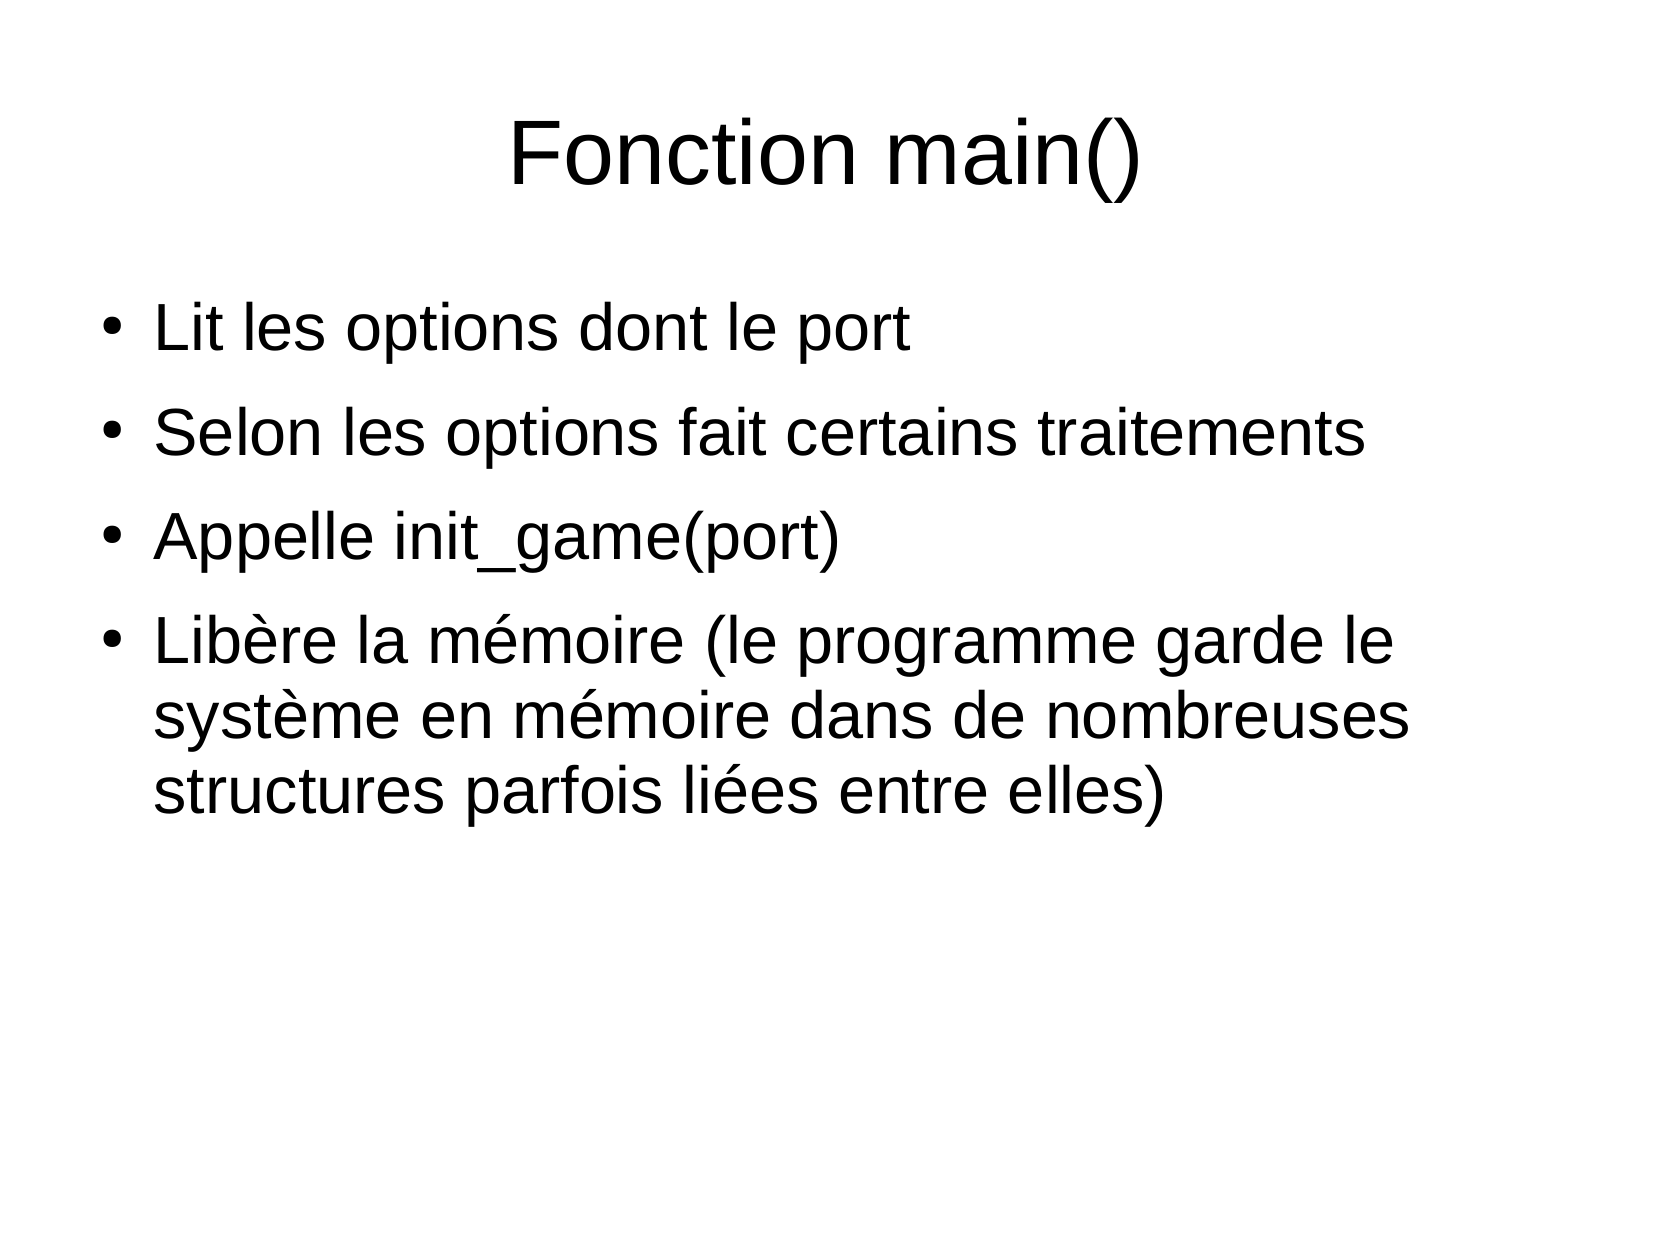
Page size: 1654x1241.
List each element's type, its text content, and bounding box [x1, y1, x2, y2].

list Lit les options dont le port Selon les options fait certains traitements Appelle init_game(port) Libère la mémoire (le programme garde le système en mémoire dans de nombreuses structures parfois liées entre elles) [82, 290, 1571, 1094]
title Fonction main() [82, 56, 1571, 250]
